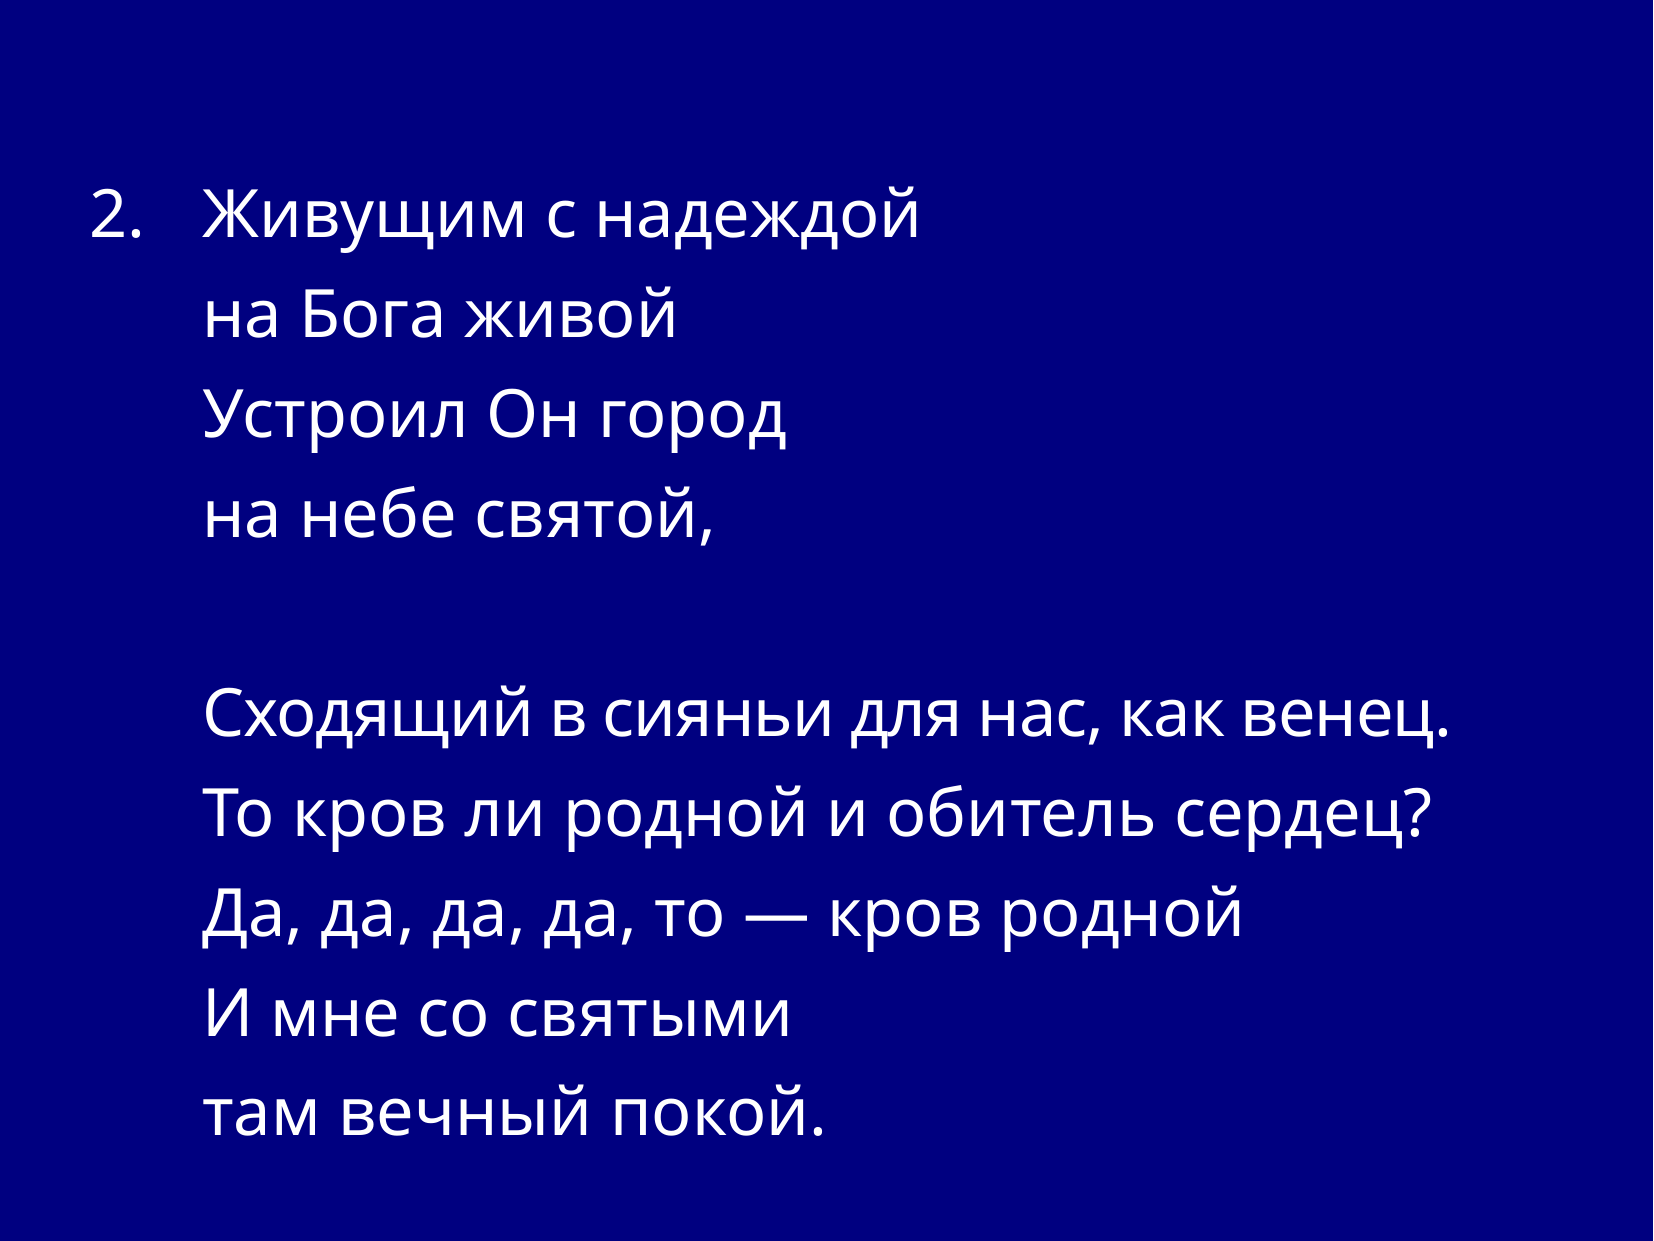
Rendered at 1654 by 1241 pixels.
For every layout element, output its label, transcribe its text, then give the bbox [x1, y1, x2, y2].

text_box 2. Живущим с надеждой на Бога живой Устроил Он город на небе святой, Сходящий в сияньи для нас, как венец. То кров ли родной и обитель сердец? Да, да, да, да, то — кров родной И мне со святыми там вечный покой. [75, 150, 1653, 1163]
